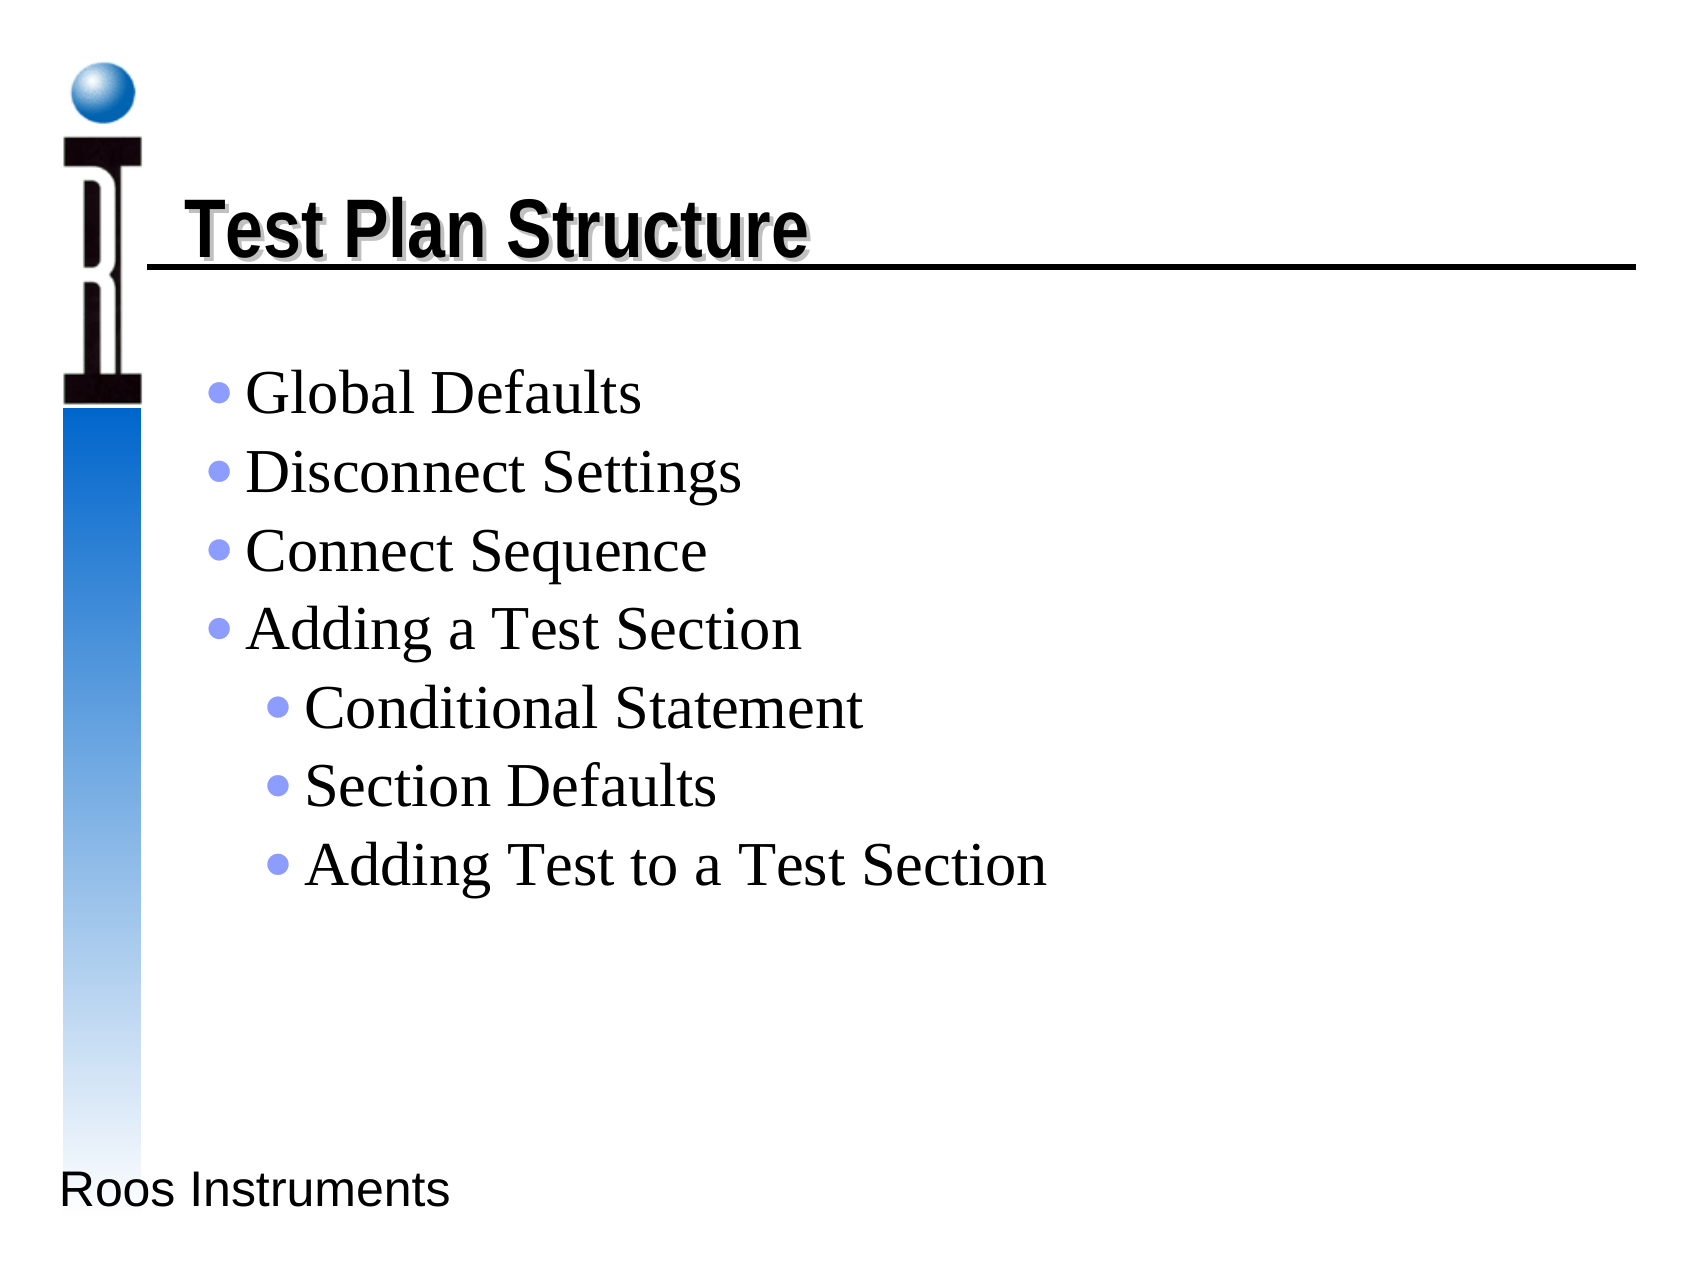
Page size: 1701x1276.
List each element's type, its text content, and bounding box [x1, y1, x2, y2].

picture [59, 58, 147, 411]
text_box Test Plan Structure [184, 92, 1539, 272]
text_box Global Defaults Disconnect Settings Connect Sequence Adding a Test Section Conditional Statement Section Defaults Adding Test to a Test Section [192, 358, 1550, 909]
